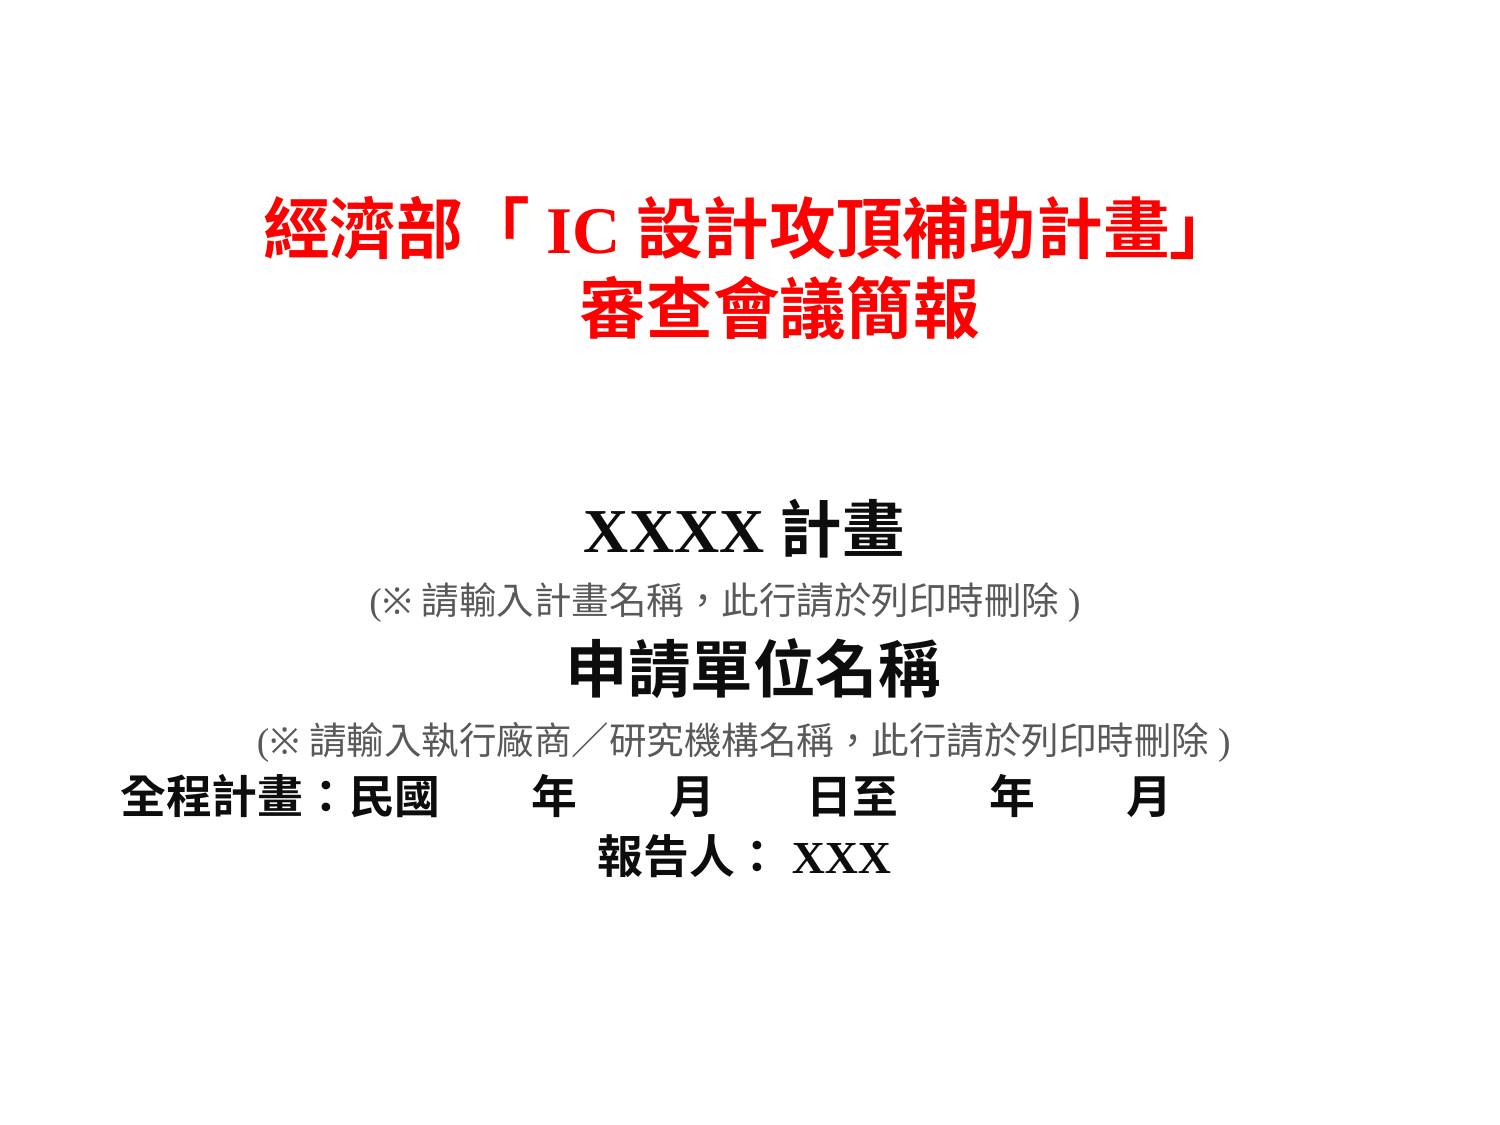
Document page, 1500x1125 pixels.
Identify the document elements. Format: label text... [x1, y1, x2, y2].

text_box 經濟部「IC設計攻頂補助計畫」 審查會議簡報 [82, 102, 1418, 433]
text_box XXXX計畫 (※請輸入計畫名稱，此行請於列印時刪除) 申請單位名稱 (※請輸入執行廠商／研究機構名稱，此行請於列印時刪除) 全程計畫：民國 年 月 日至 年 月 報告人：XXX [41, 492, 1448, 932]
